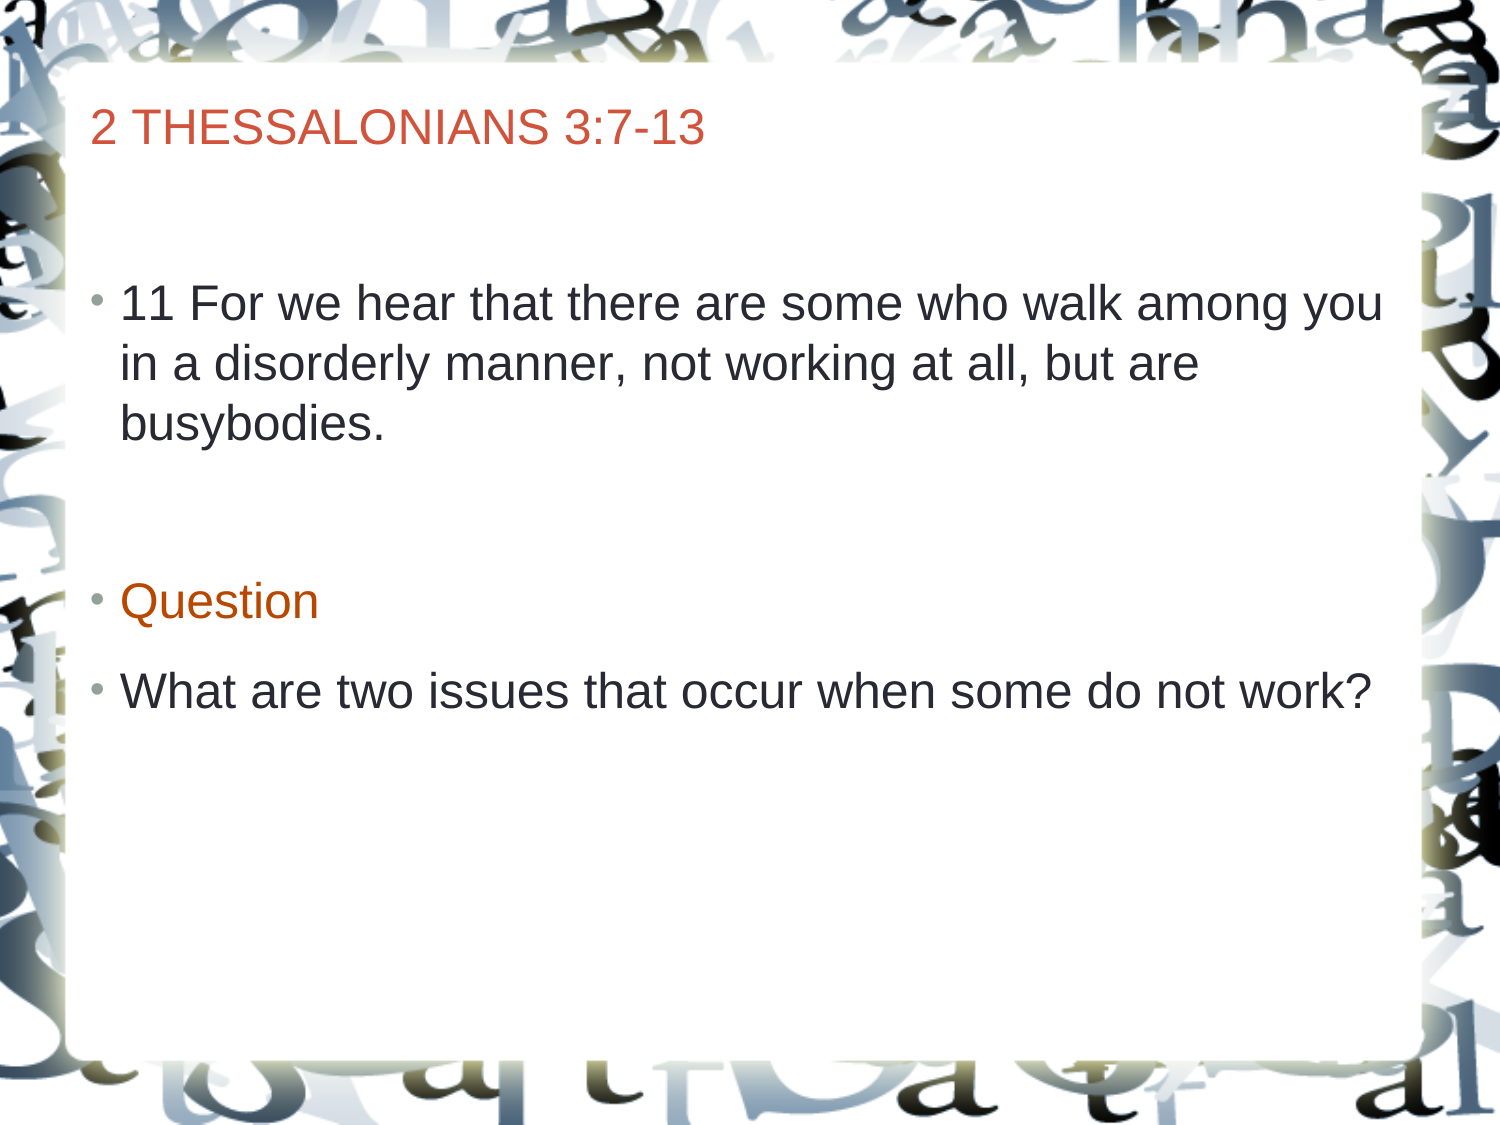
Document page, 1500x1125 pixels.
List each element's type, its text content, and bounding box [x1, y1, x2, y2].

picture [0, 0, 1500, 1125]
title 2 THESSALONIANS 3:7-13 [75, 87, 1425, 250]
list 11 For we hear that there are some who walk among you in a disorderly manner, not working at all, but are busybodies. Question What are two issues that occur when some do not work? [75, 262, 1425, 1063]
